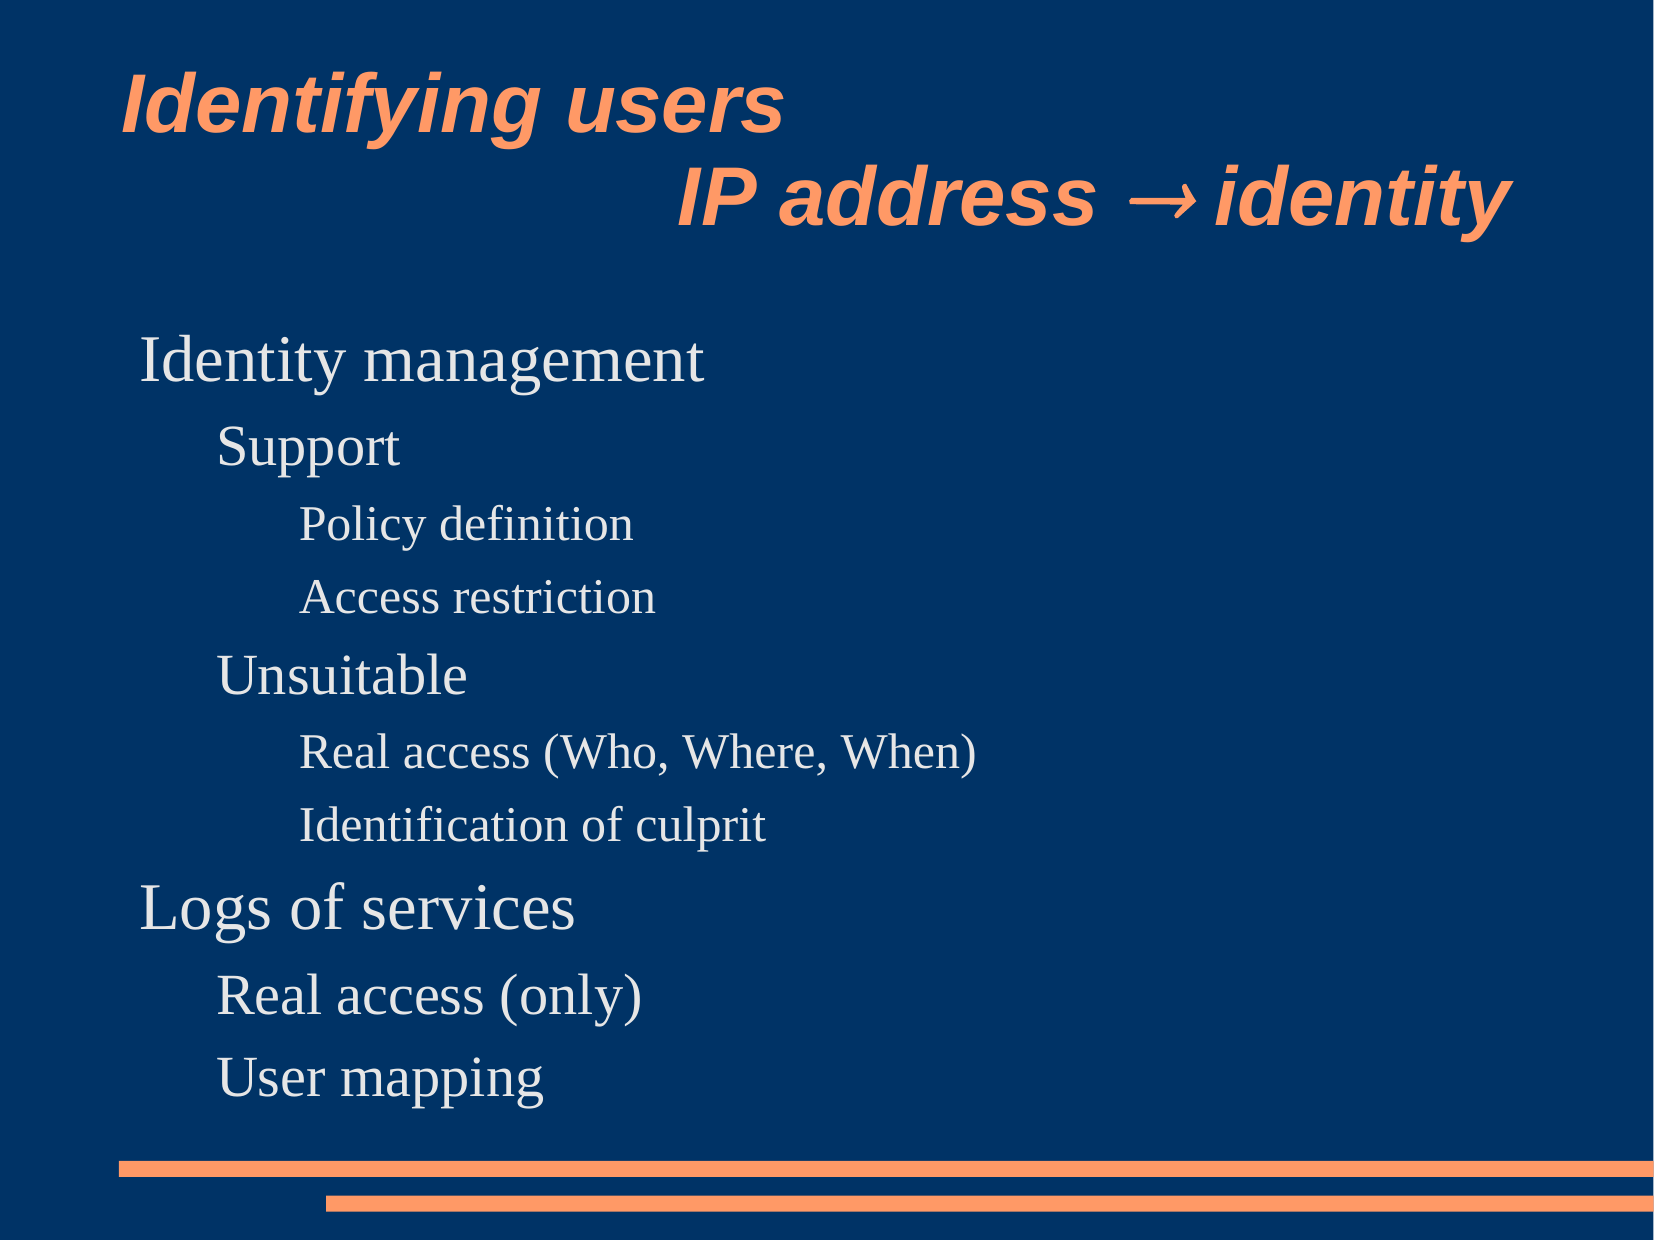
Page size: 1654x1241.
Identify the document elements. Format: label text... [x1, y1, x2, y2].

list Identity management Support Policy definition Access restriction Unsuitable Real access (Who, Where, When) Identification of culprit Logs of services Real access (only) User mapping [121, 322, 1561, 1133]
title Identifying users IP address  identity [121, 46, 1534, 254]
